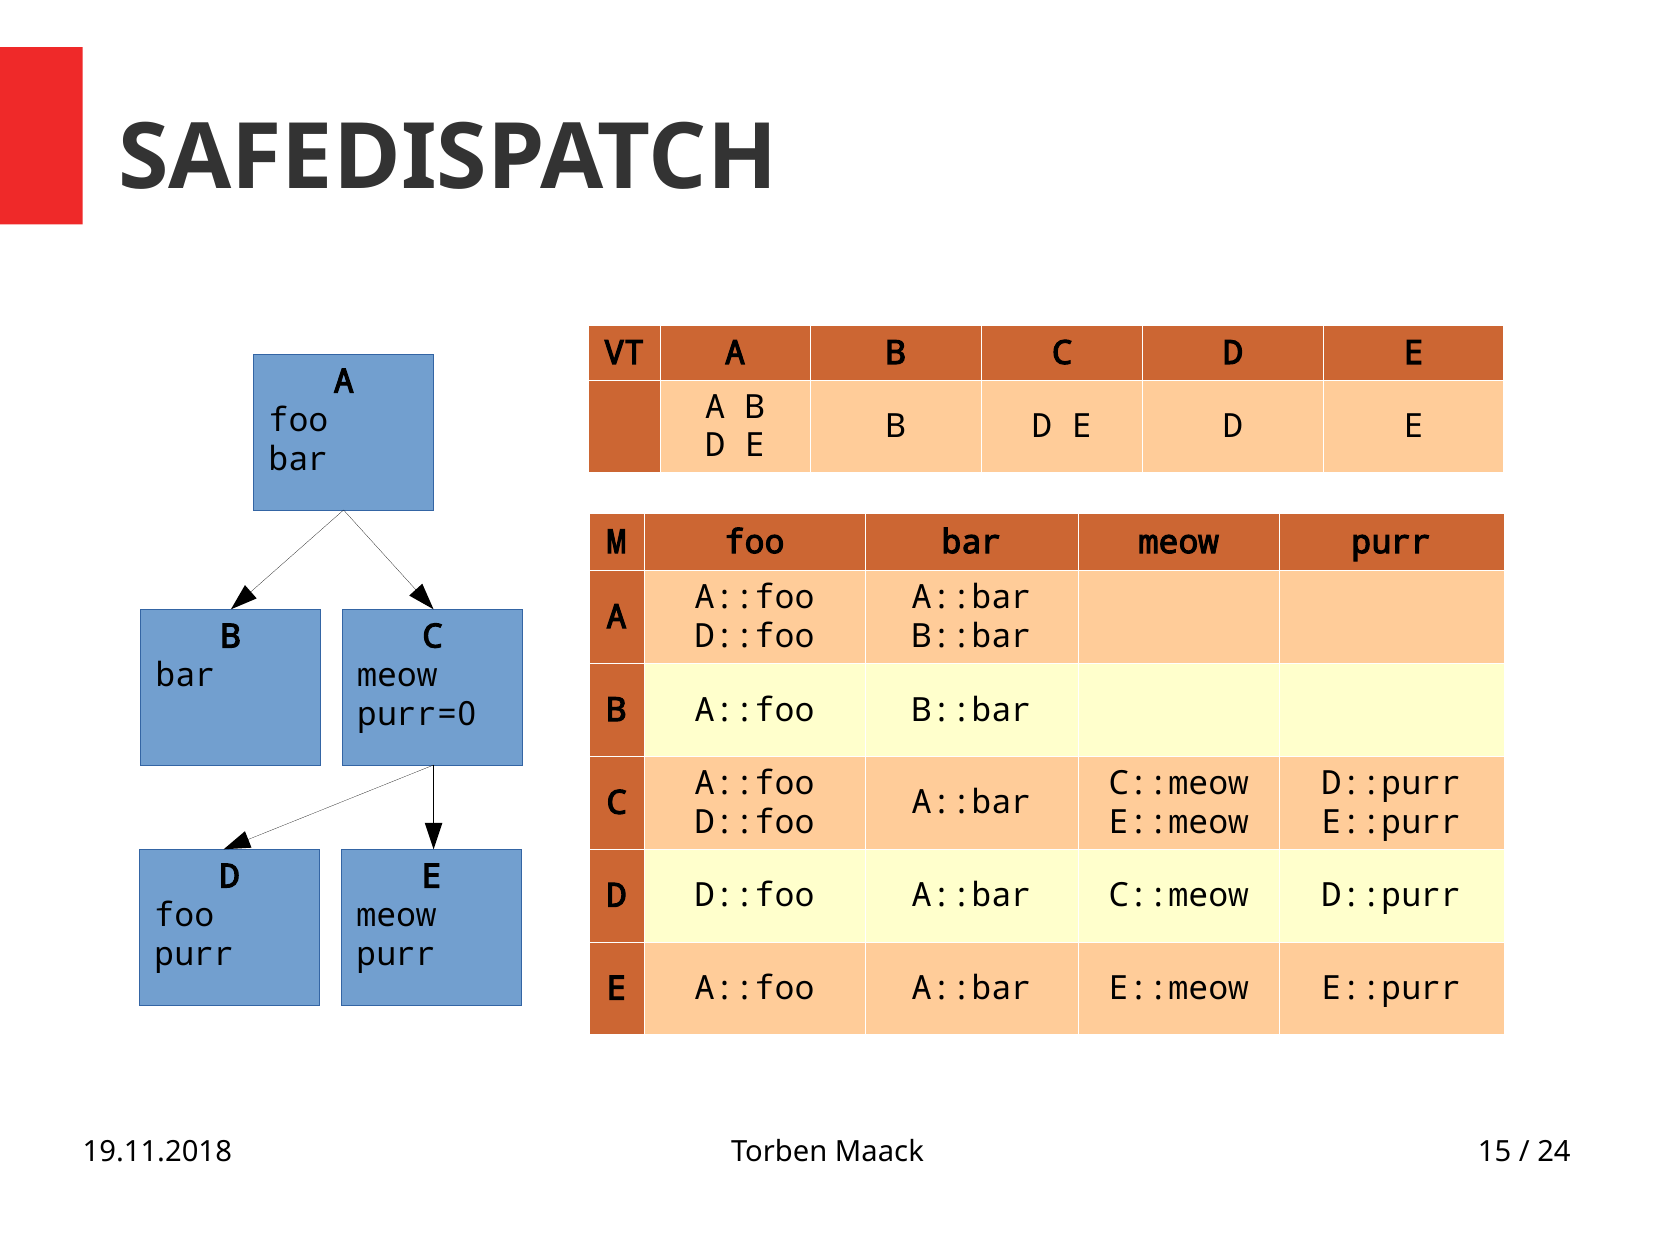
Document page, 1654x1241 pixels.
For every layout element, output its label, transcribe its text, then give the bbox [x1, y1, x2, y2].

table_cell A::foo D::foo [645, 571, 865, 663]
text_box D foo purr [139, 849, 320, 1006]
table_cell C [590, 757, 644, 849]
table_cell [1280, 571, 1504, 663]
table_cell [589, 381, 660, 472]
table_cell D [590, 850, 644, 942]
table_cell A::bar [866, 757, 1078, 849]
table_cell D::foo [645, 850, 865, 942]
table_cell E [1324, 381, 1503, 472]
text_box C meow purr=0 [342, 609, 523, 766]
text_box A foo bar [253, 354, 434, 511]
table_cell B::bar [866, 664, 1078, 756]
title SAFEDISPATCH [118, 49, 1571, 257]
table_header M [590, 514, 644, 570]
table_cell A::foo D::foo [645, 757, 865, 849]
table_header meow [1079, 514, 1279, 570]
table_cell D [1143, 381, 1323, 472]
table_cell B [590, 664, 644, 756]
table_cell B [811, 381, 981, 472]
table_cell A::bar B::bar [866, 571, 1078, 663]
table_header foo [645, 514, 865, 570]
table_cell [1079, 664, 1279, 756]
table_header purr [1280, 514, 1504, 570]
table_cell C::meow E::meow [1079, 757, 1279, 849]
table_header C [982, 326, 1142, 380]
table_cell A B D E [661, 381, 810, 472]
table_cell C::meow [1079, 850, 1279, 942]
table_cell D::purr [1280, 850, 1504, 942]
table_header A [661, 326, 810, 380]
table_header B [811, 326, 981, 380]
table_cell E [590, 943, 644, 1034]
table_cell A::bar [866, 850, 1078, 942]
table_cell [1280, 664, 1504, 756]
table_cell A::bar [866, 943, 1078, 1034]
table_cell D::purr E::purr [1280, 757, 1504, 849]
table_cell D E [982, 381, 1142, 472]
text_box E meow purr [341, 849, 522, 1006]
table_cell [1079, 571, 1279, 663]
table_cell A::foo [645, 664, 865, 756]
table_cell A [590, 571, 644, 663]
table_header D [1143, 326, 1323, 380]
table_cell E::meow [1079, 943, 1279, 1034]
table_header bar [866, 514, 1078, 570]
table_header VT [589, 326, 660, 380]
text_box B bar [140, 609, 321, 766]
table_cell E::purr [1280, 943, 1504, 1034]
table_header E [1324, 326, 1503, 380]
table_cell A::foo [645, 943, 865, 1034]
